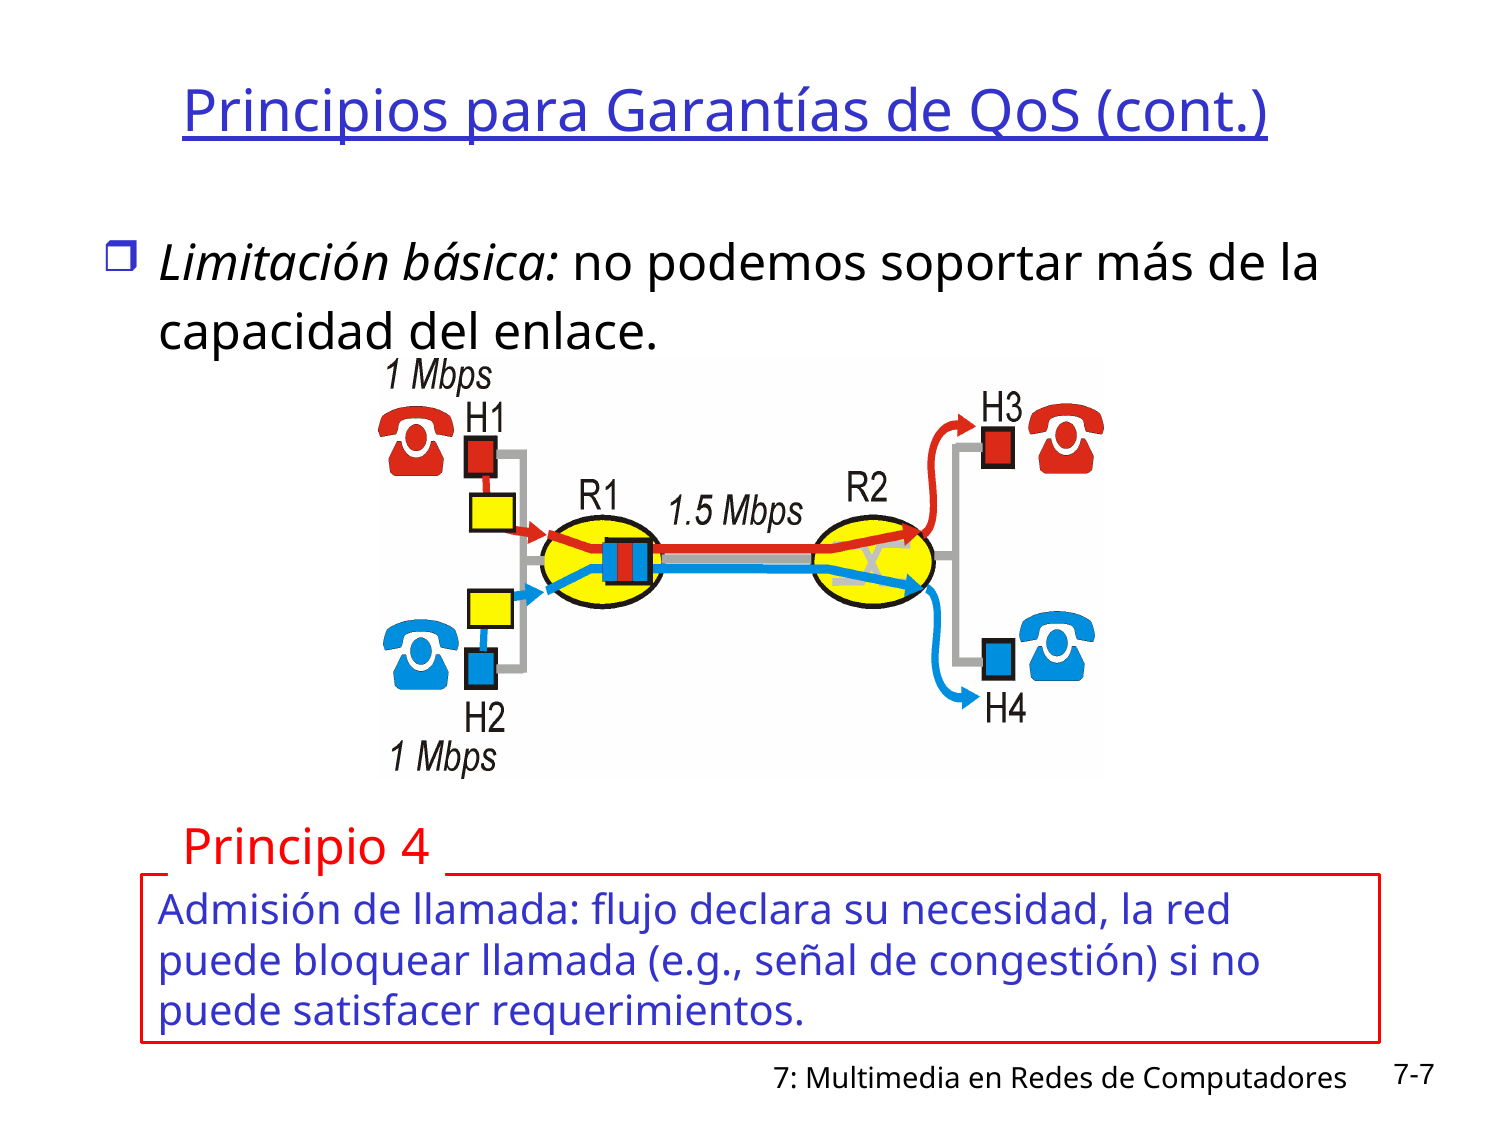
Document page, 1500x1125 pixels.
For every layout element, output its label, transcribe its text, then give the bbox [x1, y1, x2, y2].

list Limitación básica: no podemos soportar más de la capacidad del enlace. [87, 219, 1363, 361]
text_box Principio 4 [167, 806, 446, 883]
text_box Admisión de llamada: flujo declara su necesidad, la red puede bloquear llamada (e.g., señal de congestión) si no puede satisfacer requerimientos. [141, 874, 1380, 1043]
title Principios para Garantías de QoS (cont.) [87, 37, 1363, 181]
picture [378, 358, 1104, 779]
